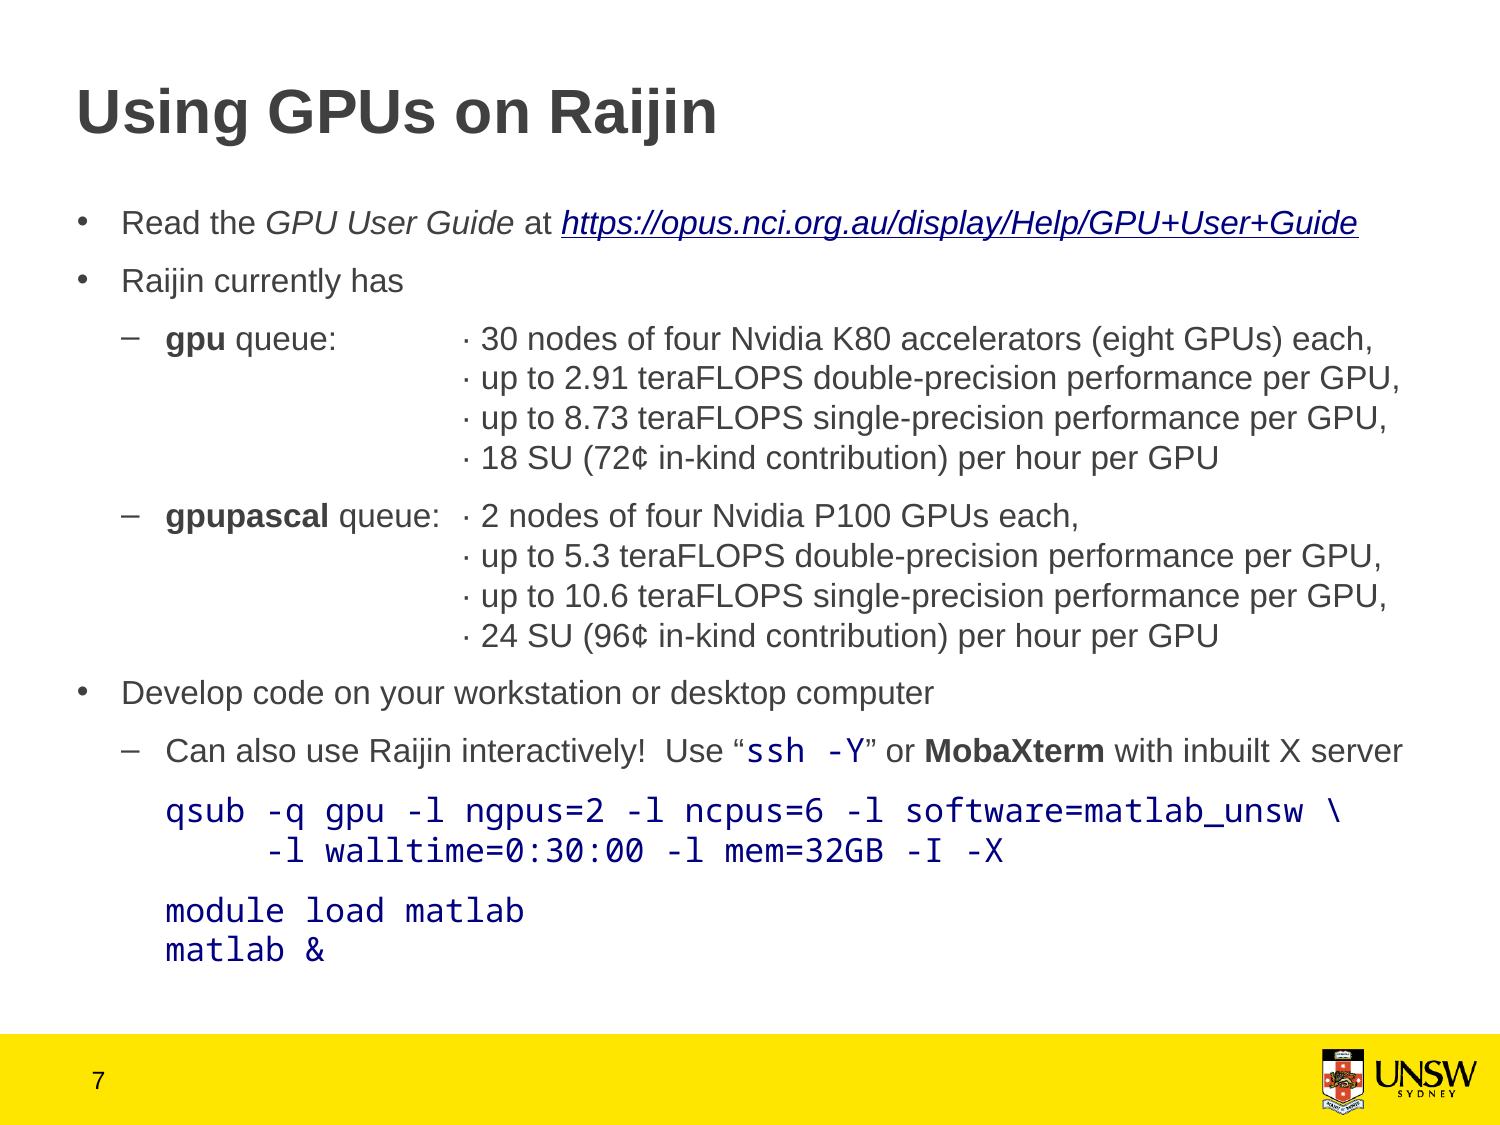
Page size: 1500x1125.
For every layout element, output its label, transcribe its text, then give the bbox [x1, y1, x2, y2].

title Using GPUs on Raijin [76, 71, 1424, 147]
list Read the GPU User Guide at https://opus.nci.org.au/display/Help/GPU+User+Guide Raijin currently has gpu queue: · 30 nodes of four Nvidia K80 accelerators (eight GPUs) each, · up to 2.91 teraFLOPS double-precision performance per GPU, · up to 8.73 teraFLOPS single-precision performance per GPU, · 18 SU (72¢ in-kind contribution) per hour per GPU gpupascal queue: · 2 nodes of four Nvidia P100 GPUs each, · up to 5.3 teraFLOPS double-precision performance per GPU, · up to 10.6 teraFLOPS single-precision performance per GPU, · 24 SU (96¢ in-kind contribution) per hour per GPU Develop code on your workstation or desktop computer Can also use Raijin interactively! Use “ssh -Y” or MobaXterm with inbuilt X server qsub -q gpu -l ngpus=2 -l ncpus=6 -l software=matlab_unsw \ -l walltime=0:30:00 -l mem=32GB -I -X module load matlab matlab & [76, 201, 1424, 958]
picture [0, 1034, 1500, 1125]
slide_number <number> [76, 1057, 196, 1088]
